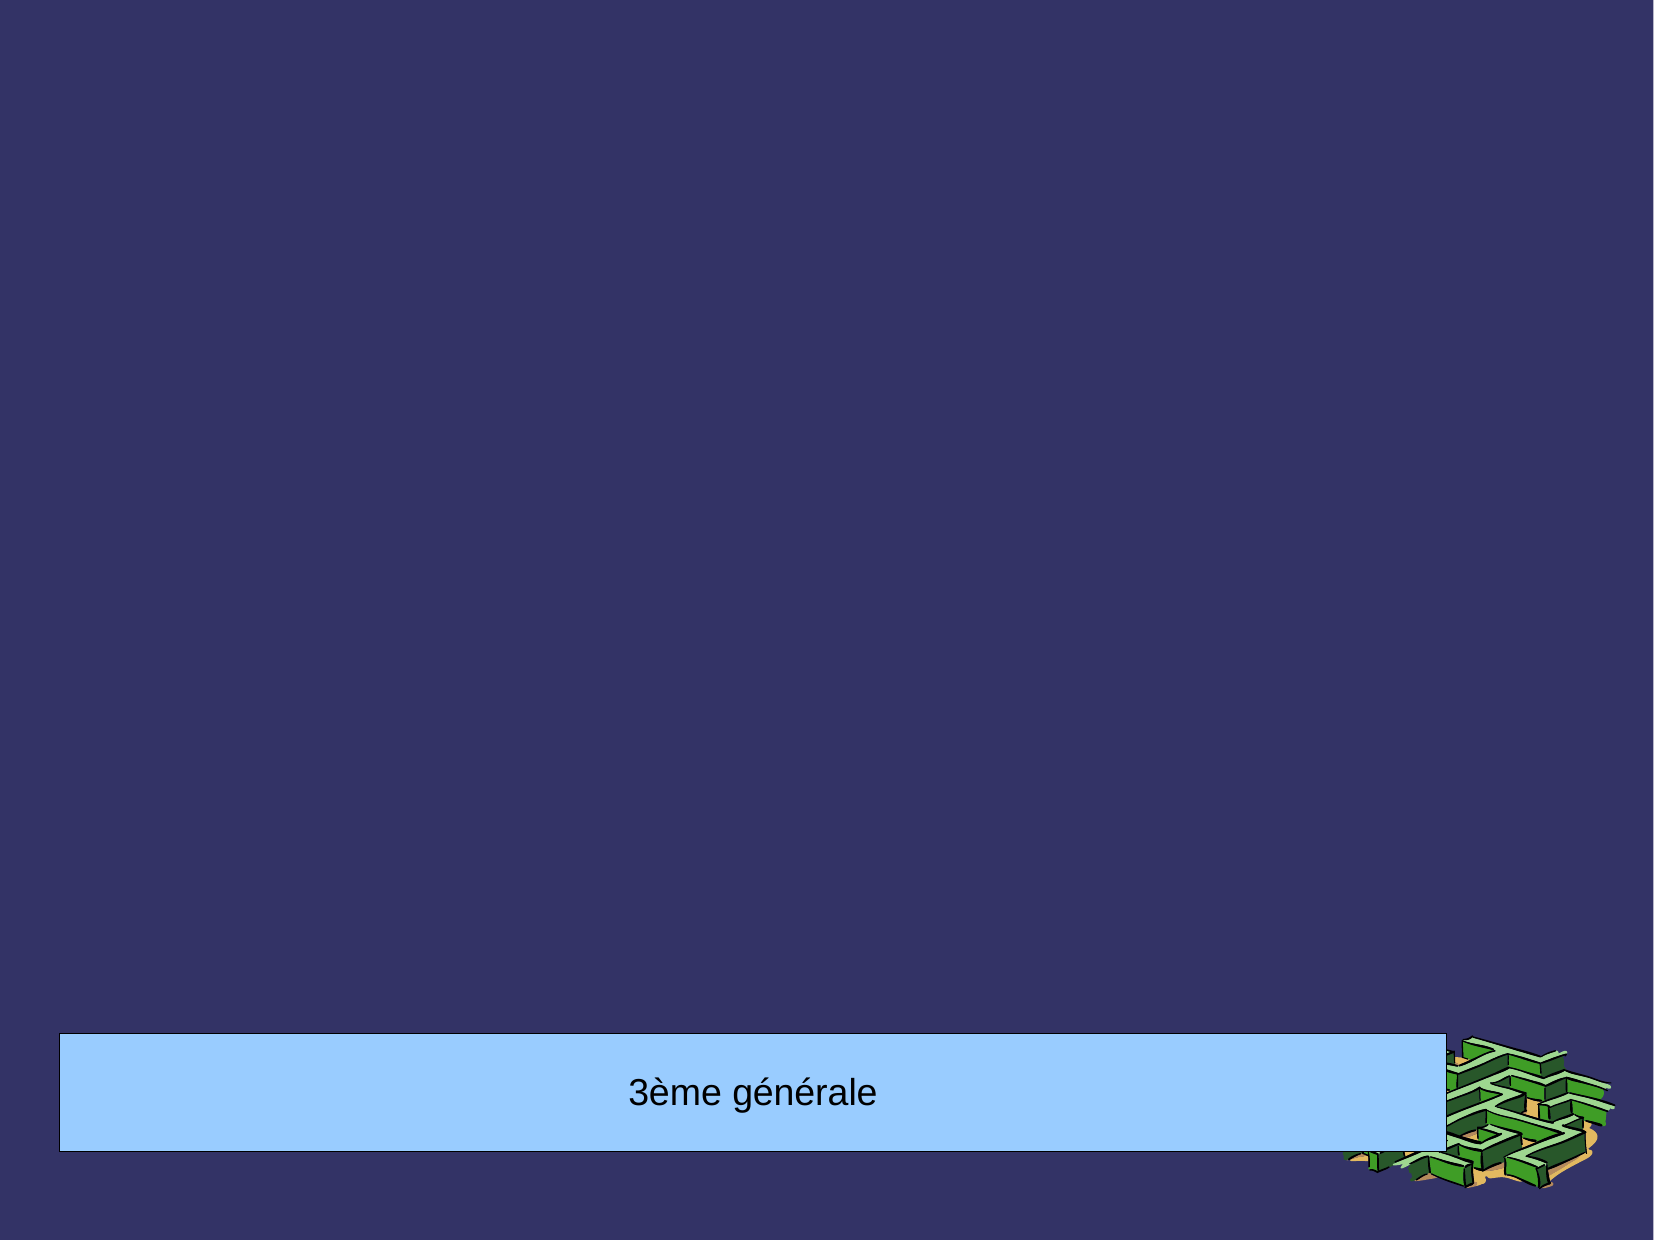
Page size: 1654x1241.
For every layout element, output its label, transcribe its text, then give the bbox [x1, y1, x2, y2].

text_box 3ème générale [59, 1033, 1447, 1152]
